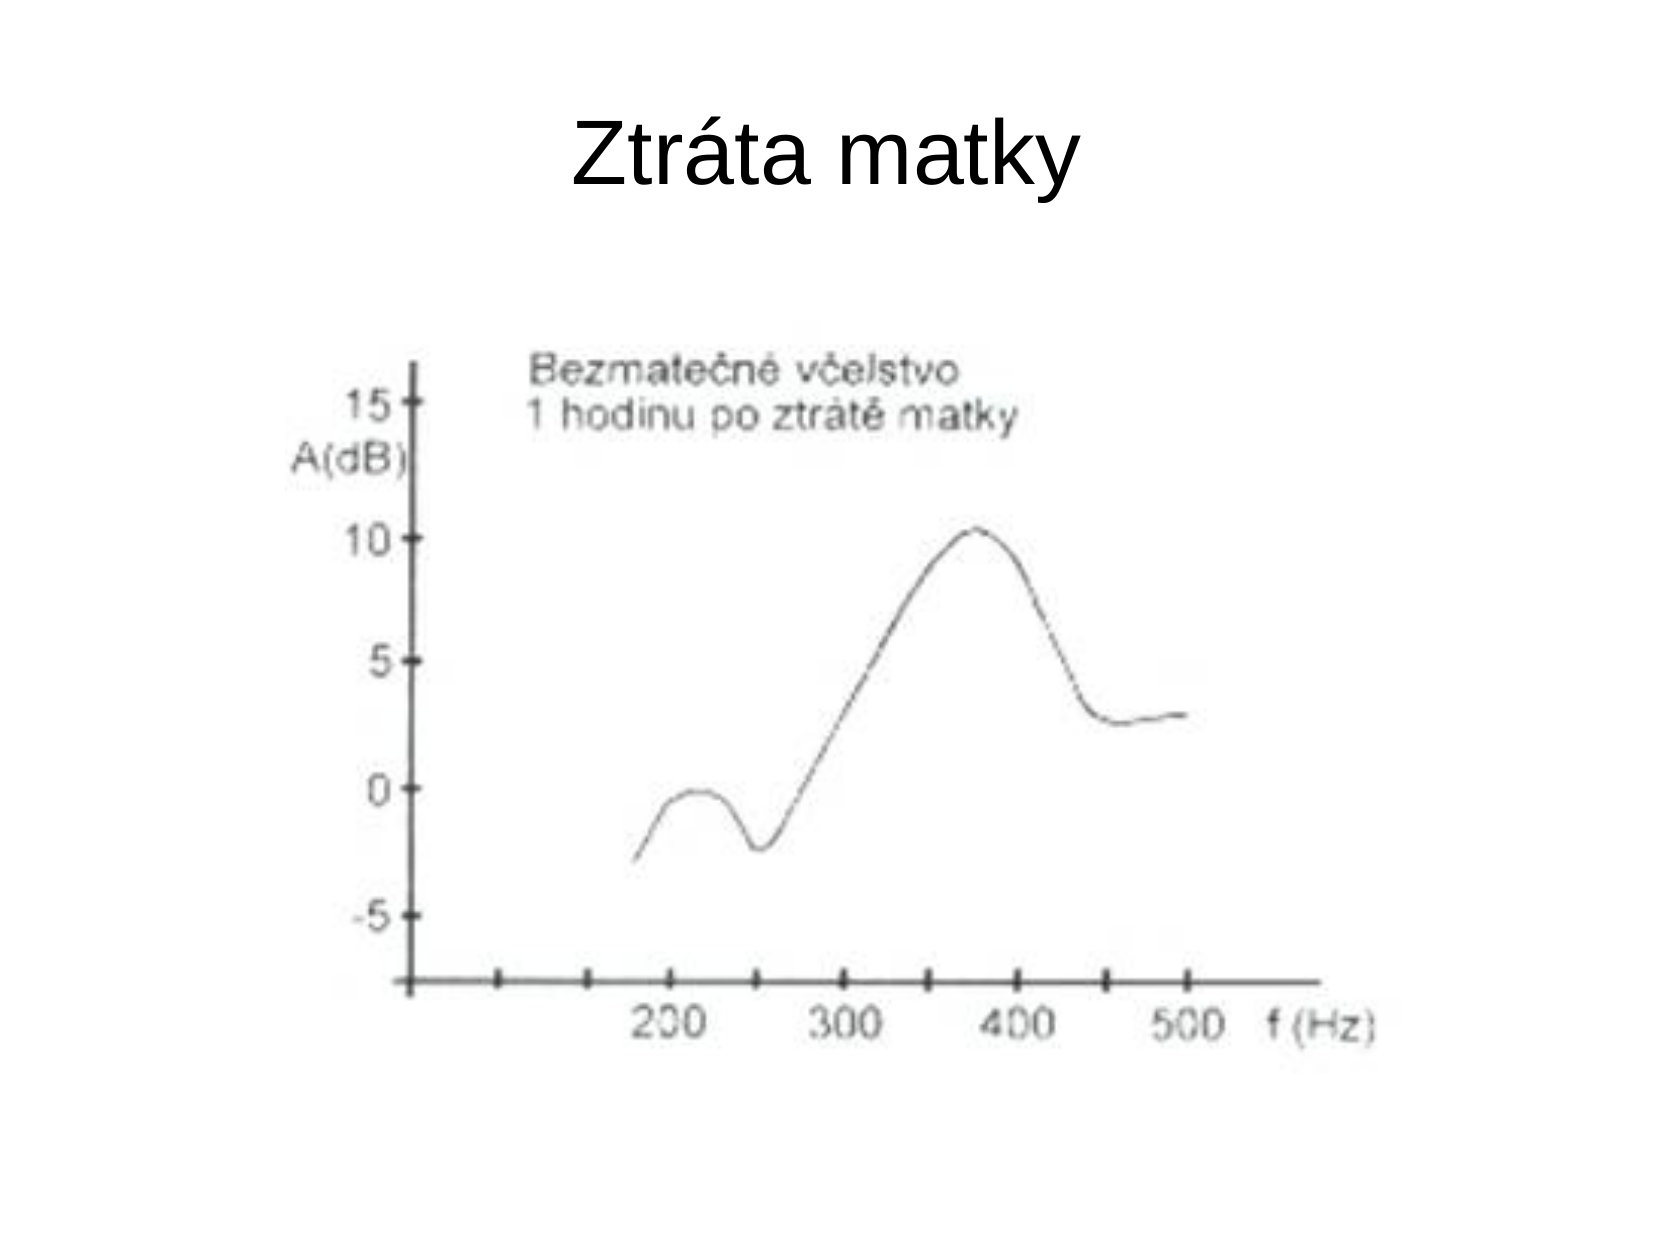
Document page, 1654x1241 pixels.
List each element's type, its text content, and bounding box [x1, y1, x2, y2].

title Ztráta matky [82, 49, 1571, 257]
picture [285, 273, 1411, 1096]
